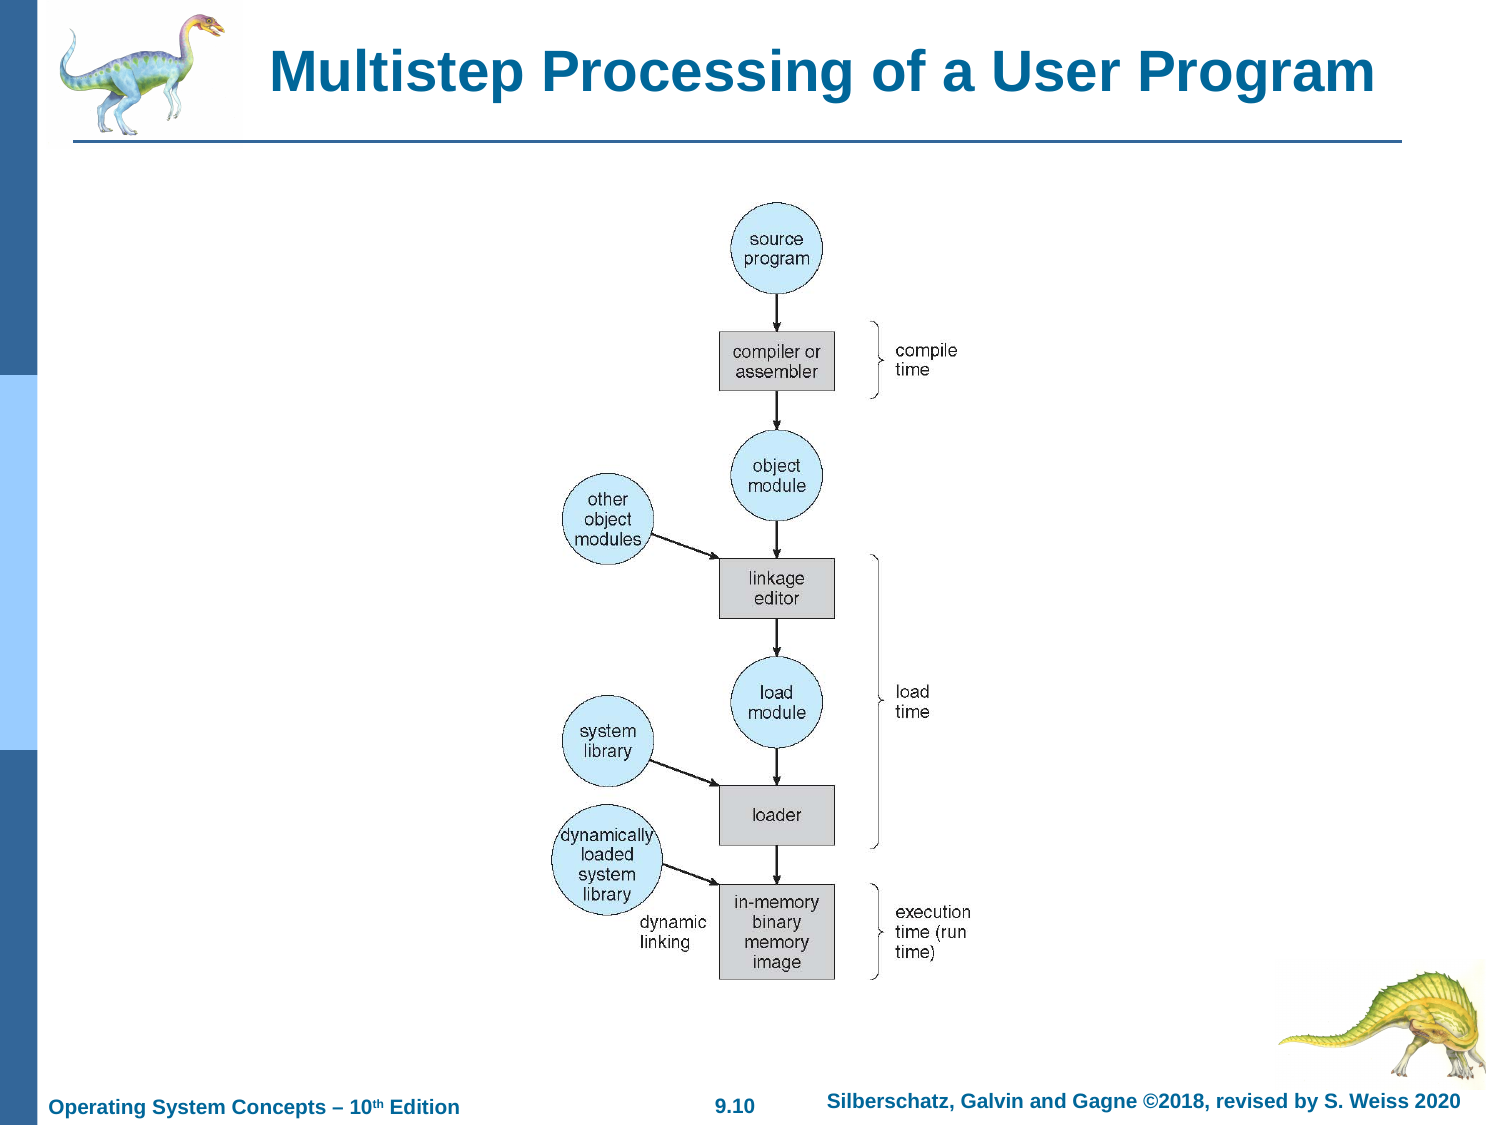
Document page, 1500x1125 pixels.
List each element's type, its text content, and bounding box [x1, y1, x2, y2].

picture [1275, 959, 1486, 1090]
picture [551, 202, 971, 980]
picture [46, 0, 243, 149]
title Multistep Processing of a User Program [179, 16, 1485, 111]
